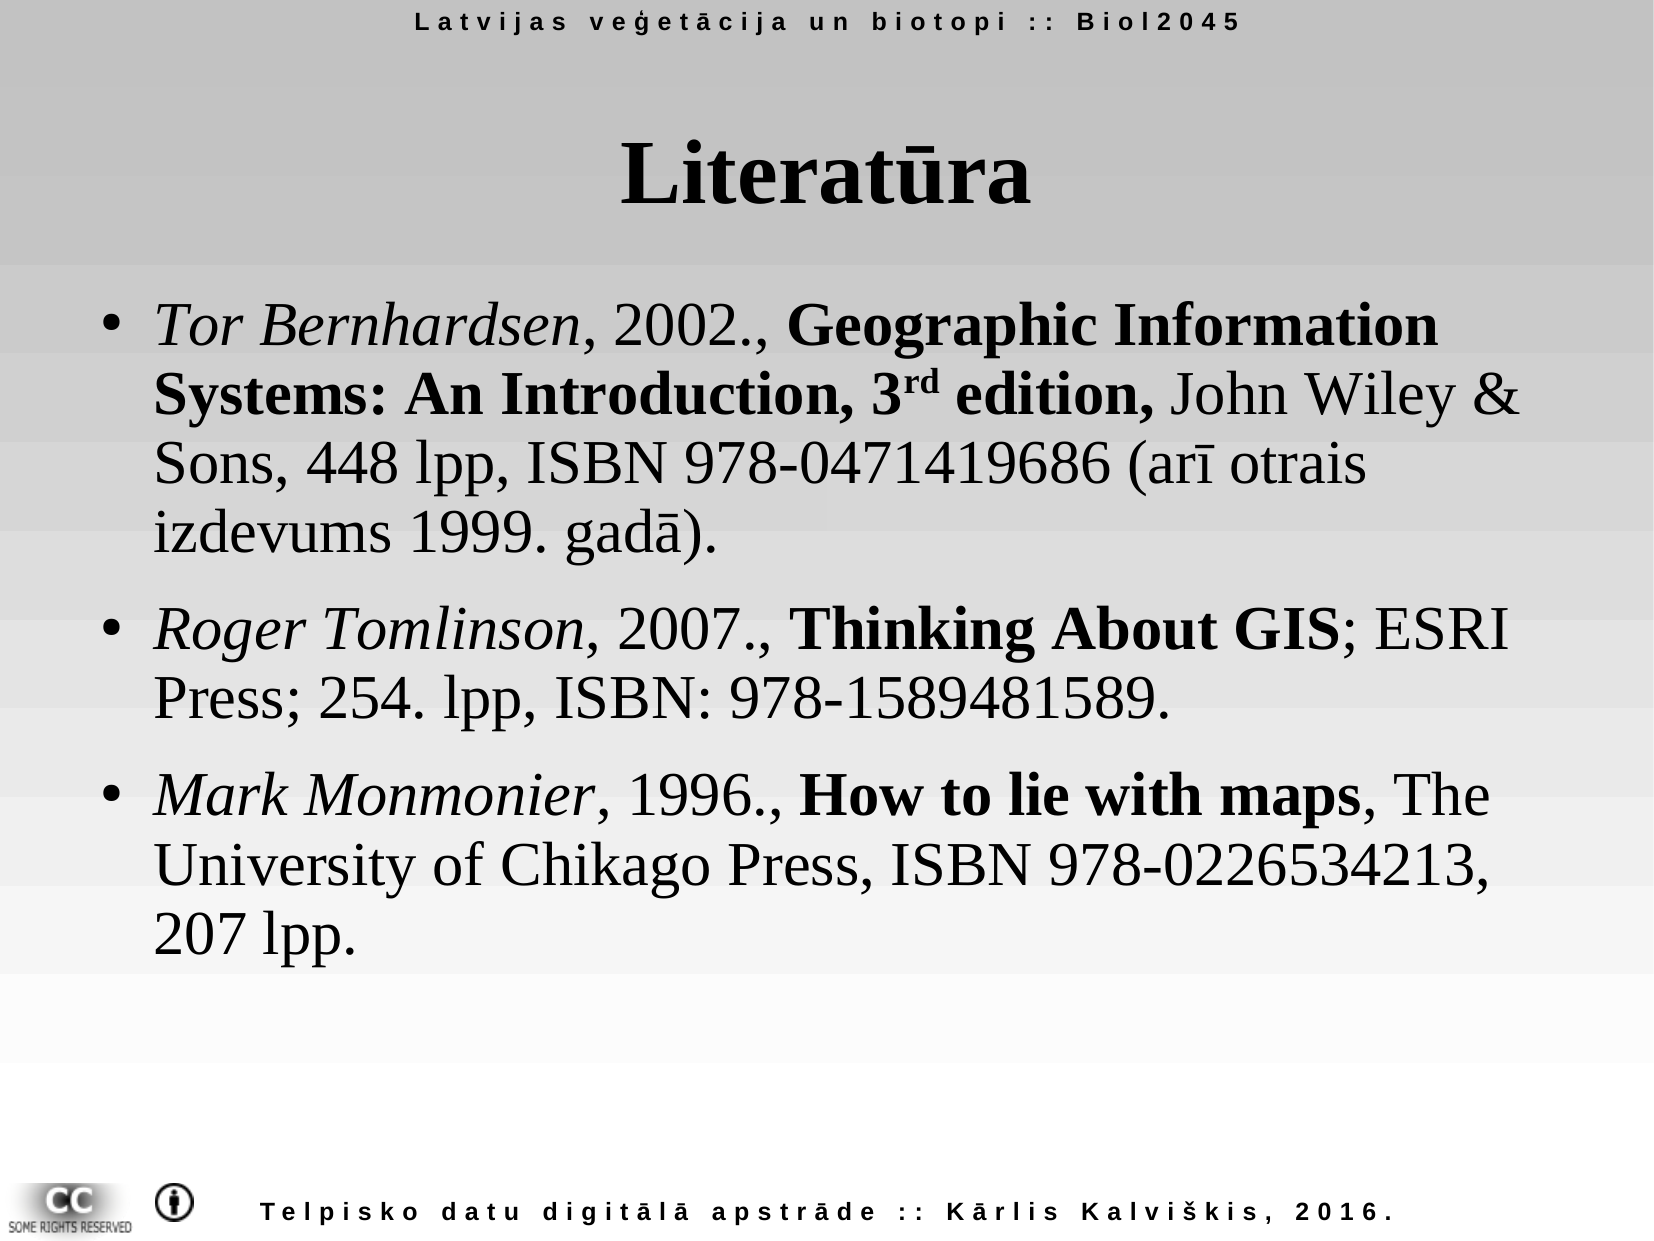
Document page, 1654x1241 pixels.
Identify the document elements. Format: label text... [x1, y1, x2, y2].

picture [0, 0, 1654, 1241]
list Tor Bernhardsen, 2002., Geographic Information Systems: An Introduction, 3rd edition, John Wiley & Sons, 448 lpp, ISBN 978-0471419686 (arī otrais izdevums 1999. gadā). Roger Tomlinson, 2007., Thinking About GIS; ESRI Press; 254. lpp, ISBN: 978-1589481589. Mark Monmonier, 1996., How to lie with maps, The University of Chikago Press, ISBN 978-0226534213, 207 lpp. [82, 289, 1571, 1113]
title Literatūra [29, 49, 1625, 296]
